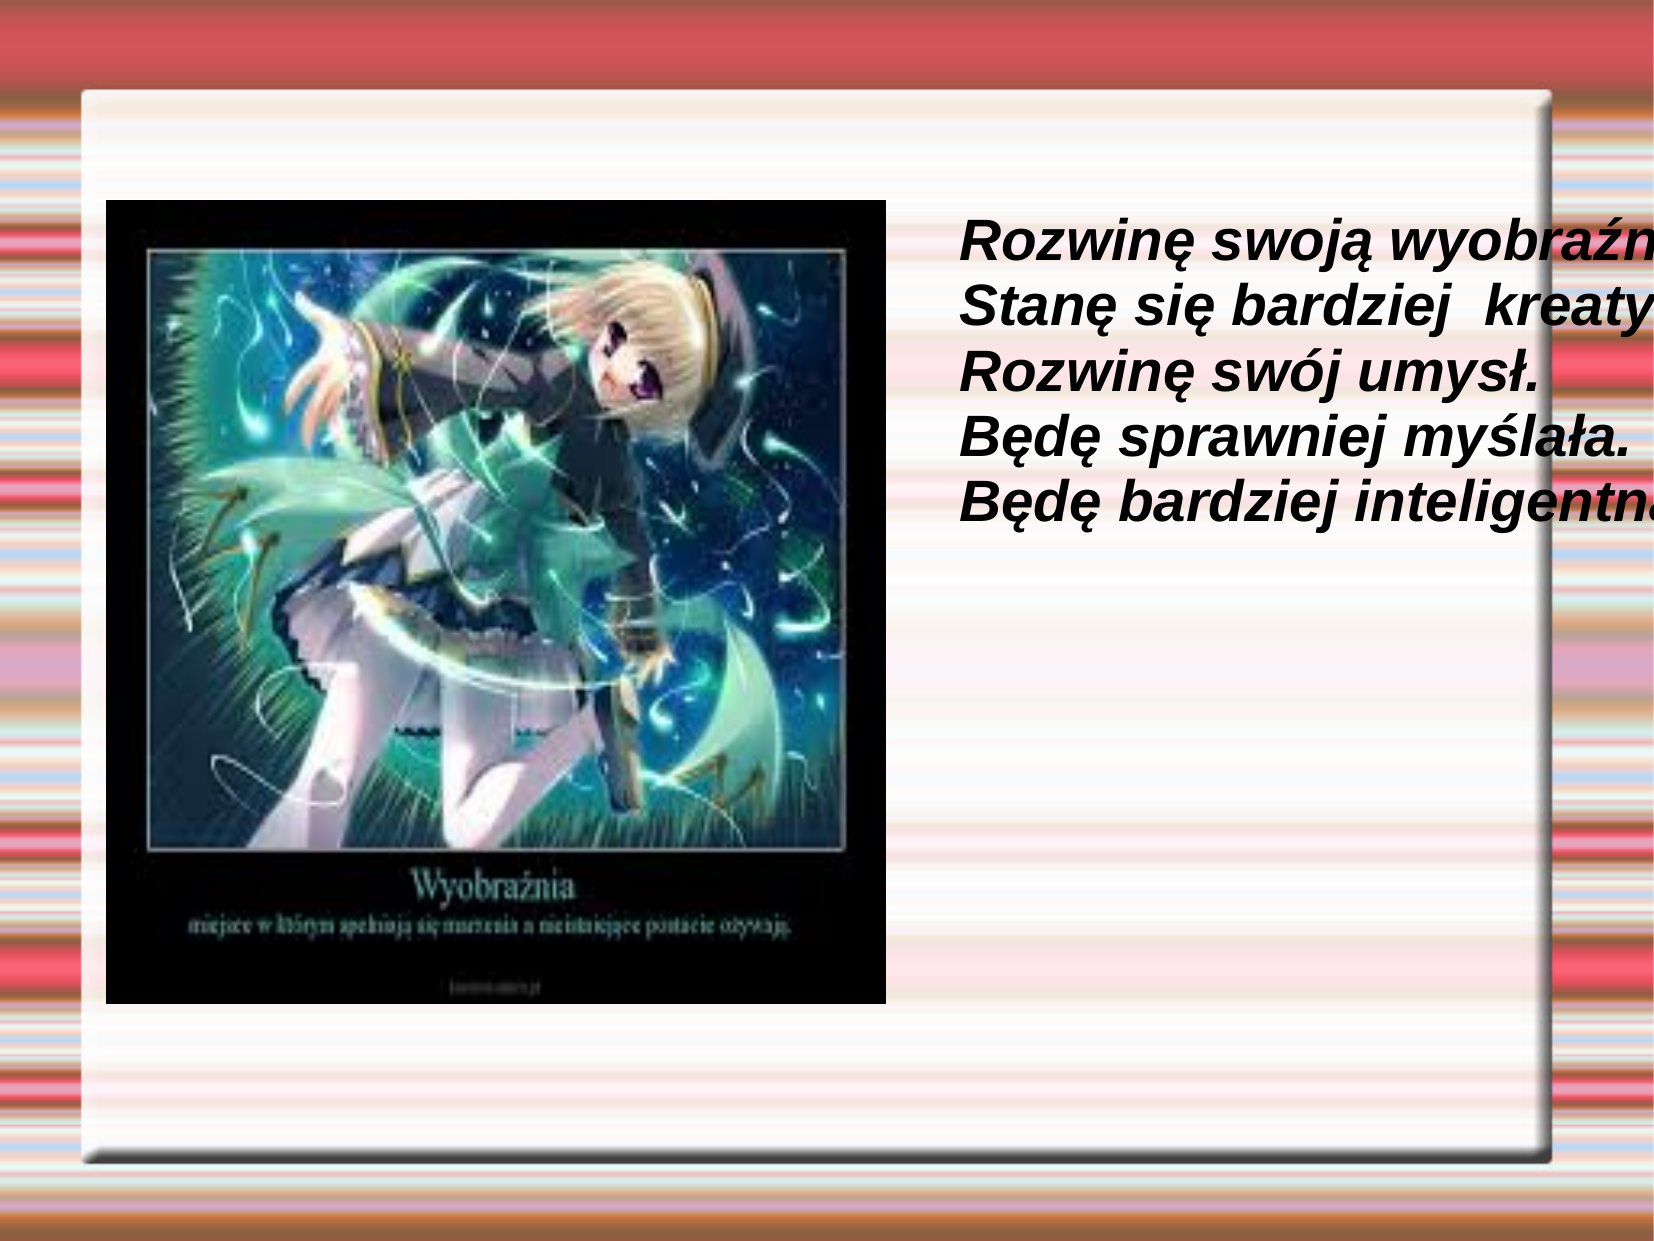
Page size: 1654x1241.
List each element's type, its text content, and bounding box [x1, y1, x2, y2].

text_box Rozwinę swoją wyobraźnie, Stanę się bardziej kreatywna. Rozwinę swój umysł. Będę sprawniej myślała. Będę bardziej inteligentna. [944, 200, 1441, 1077]
picture [106, 200, 886, 1004]
